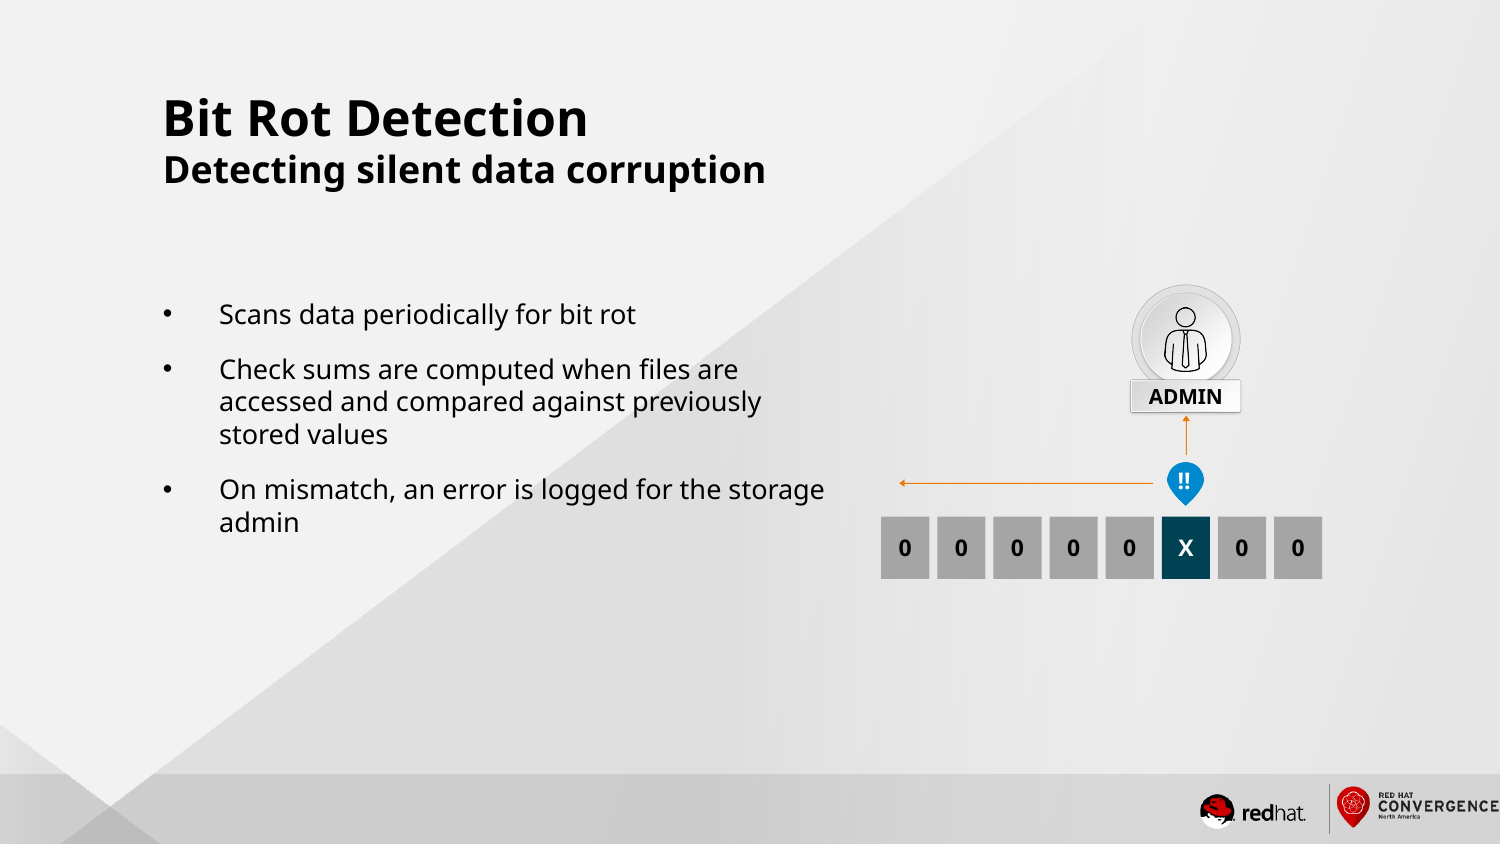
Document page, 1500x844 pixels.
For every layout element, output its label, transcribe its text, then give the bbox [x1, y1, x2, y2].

text_box X [1161, 516, 1210, 579]
text_box 0 [881, 516, 930, 579]
text_box Bit Rot Detection Detecting silent data corruption [147, 78, 1407, 200]
text_box 0 [937, 516, 986, 579]
text_box !! [1162, 459, 1207, 502]
list Scans data periodically for bit rot Check sums are computed when files are accessed and compared against previously stored values On mismatch, an error is logged for the storage admin [147, 207, 863, 627]
text_box 0 [1217, 516, 1267, 579]
text_box 0 [1274, 516, 1323, 579]
text_box ADMIN [1131, 380, 1241, 413]
text_box 0 [993, 516, 1042, 579]
picture [0, 0, 1500, 844]
text_box 0 [1105, 516, 1154, 579]
text_box 0 [1049, 516, 1098, 579]
